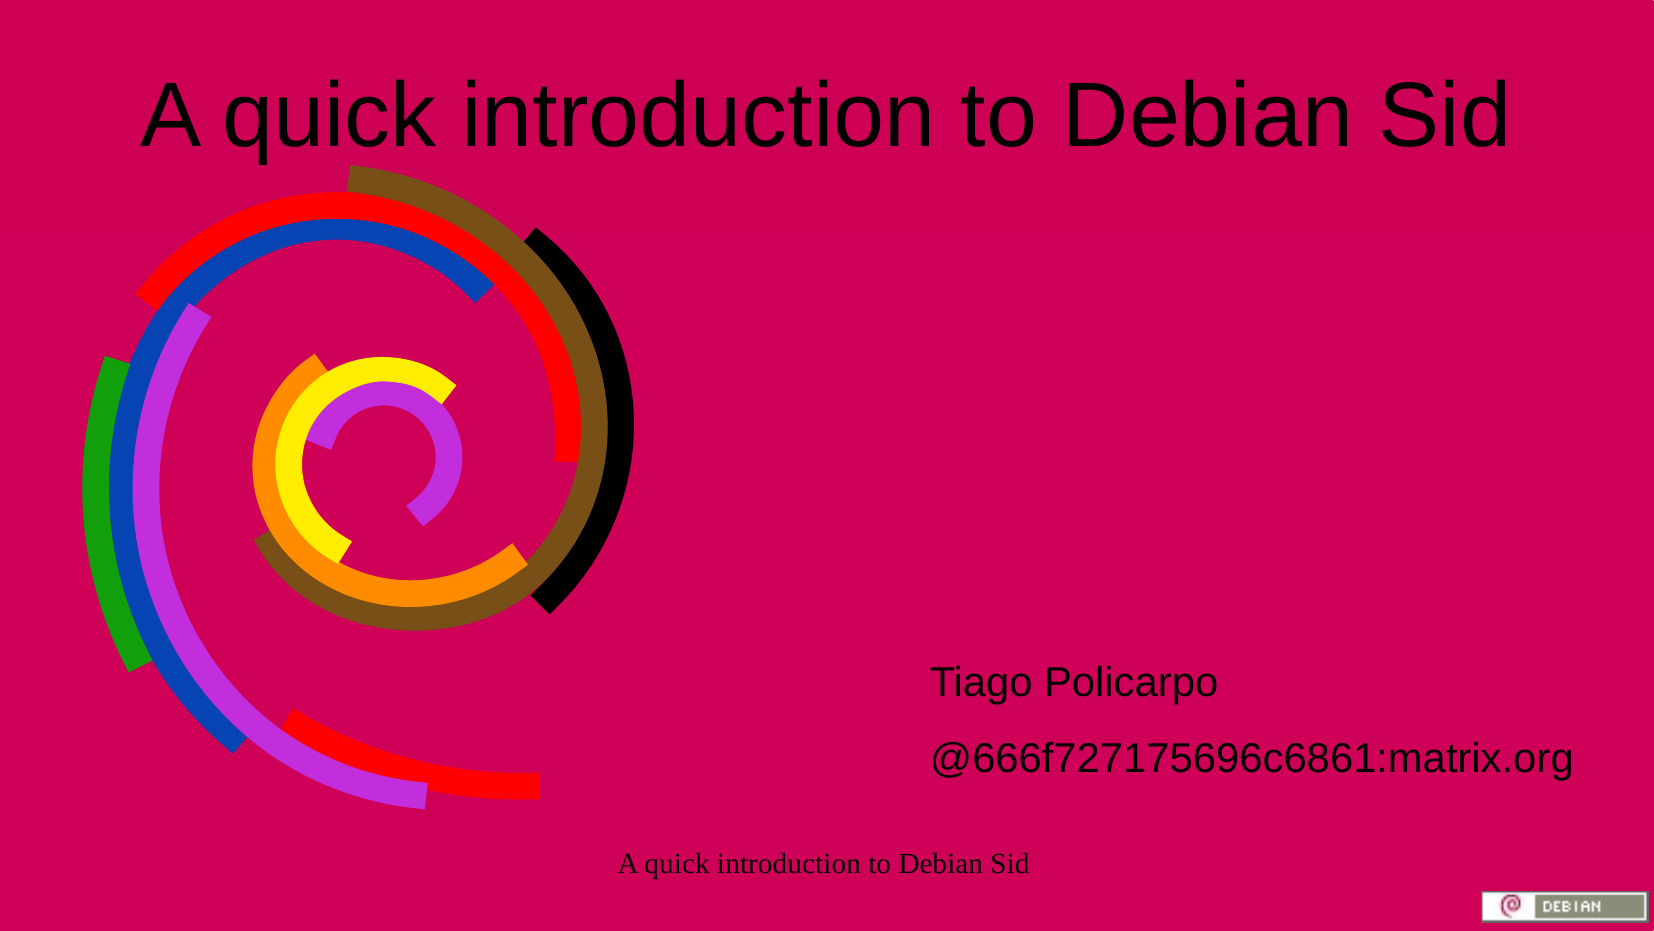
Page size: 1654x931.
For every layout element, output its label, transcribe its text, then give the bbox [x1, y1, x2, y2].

title A quick introduction to Debian Sid [688, 37, 1571, 193]
picture [1481, 891, 1649, 923]
list Tiago Policarpo @666f727175696c6861:matrix.org [858, 658, 1646, 811]
picture [30, 17, 688, 931]
